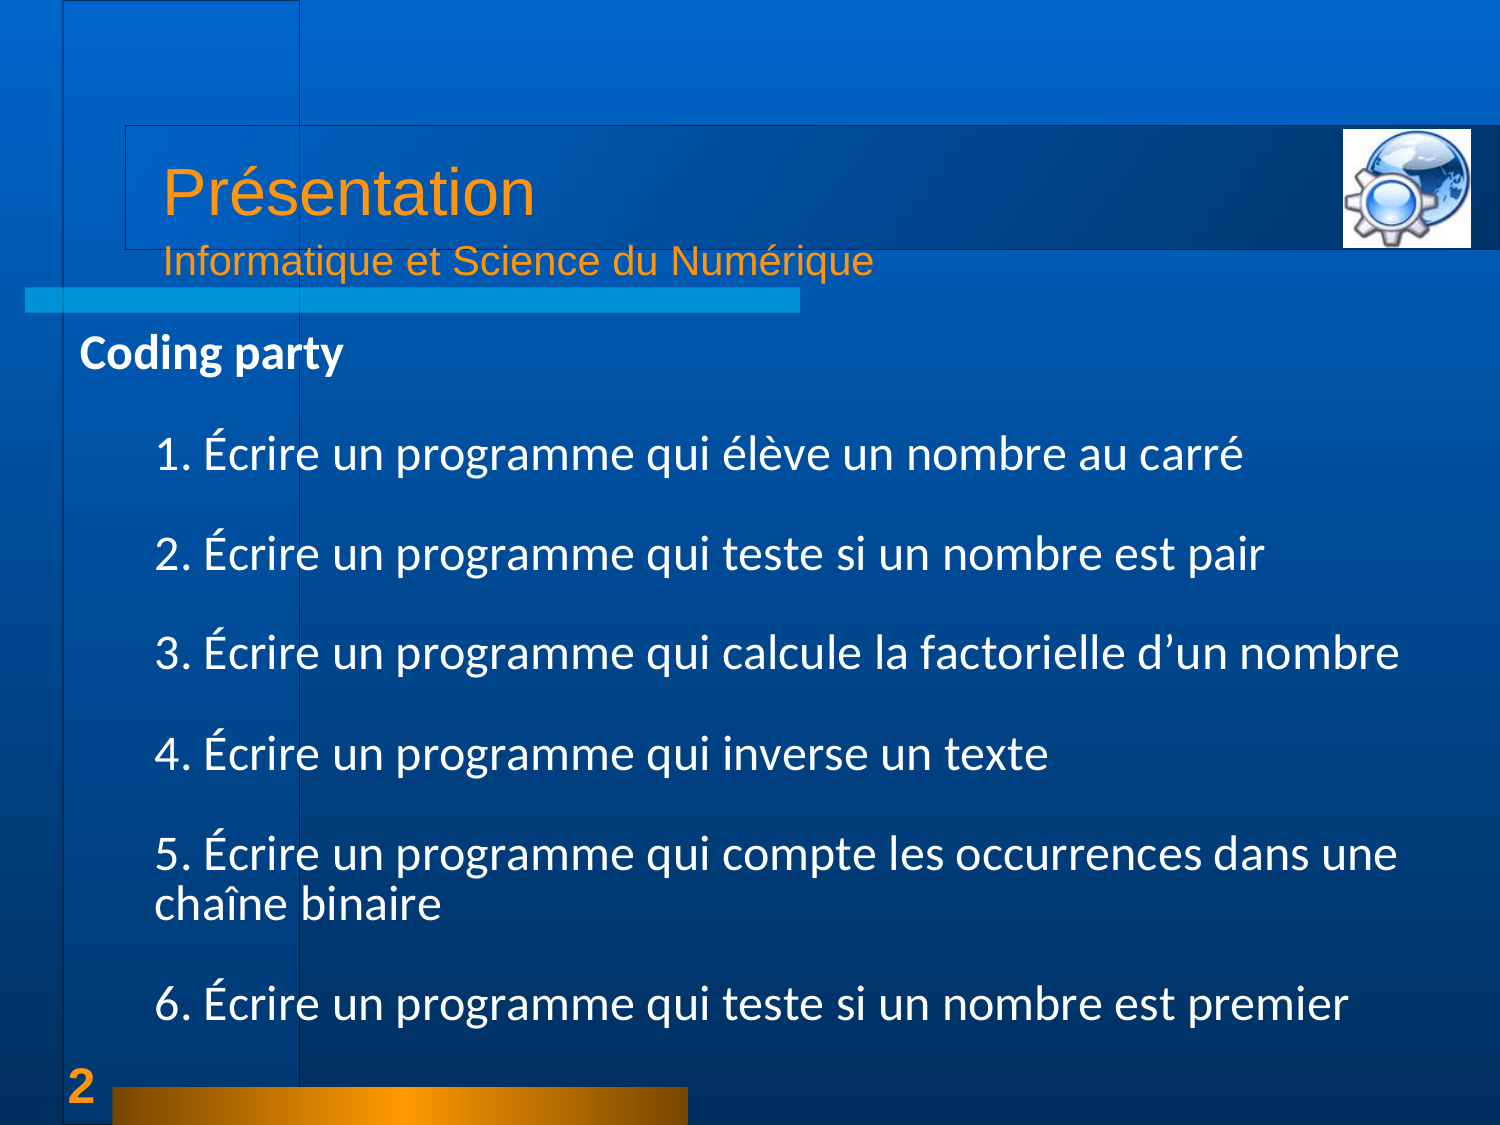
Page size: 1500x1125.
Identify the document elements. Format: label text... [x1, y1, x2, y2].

picture [1343, 129, 1471, 248]
text_box Coding party Écrire un programme qui élève un nombre au carré Écrire un programme qui teste si un nombre est pair Écrire un programme qui calcule la factorielle d’un nombre Écrire un programme qui inverse un texte Écrire un programme qui compte les occurrences dans une chaîne binaire Écrire un programme qui teste si un nombre est premier [64, 325, 1418, 1041]
